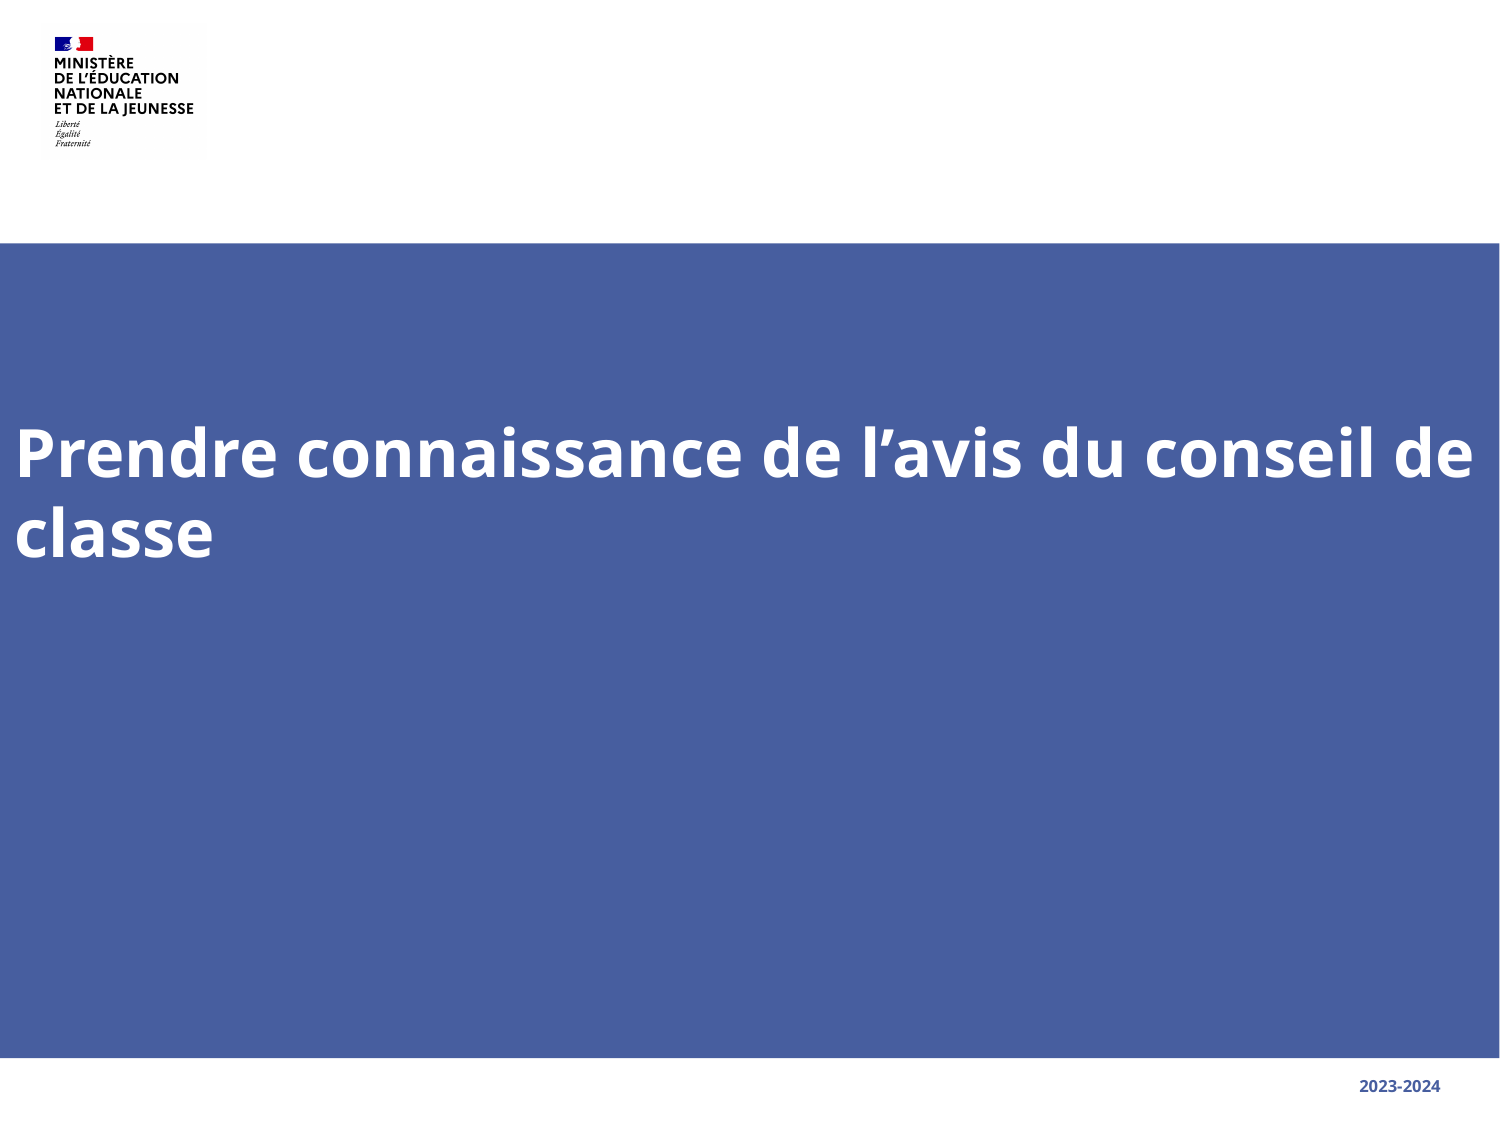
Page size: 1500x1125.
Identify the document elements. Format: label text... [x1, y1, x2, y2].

text_box Prendre connaissance de l’avis du conseil de classe [0, 243, 1500, 1059]
slide_number 2023-2024 [1249, 1059, 1441, 1125]
picture [41, 23, 207, 160]
